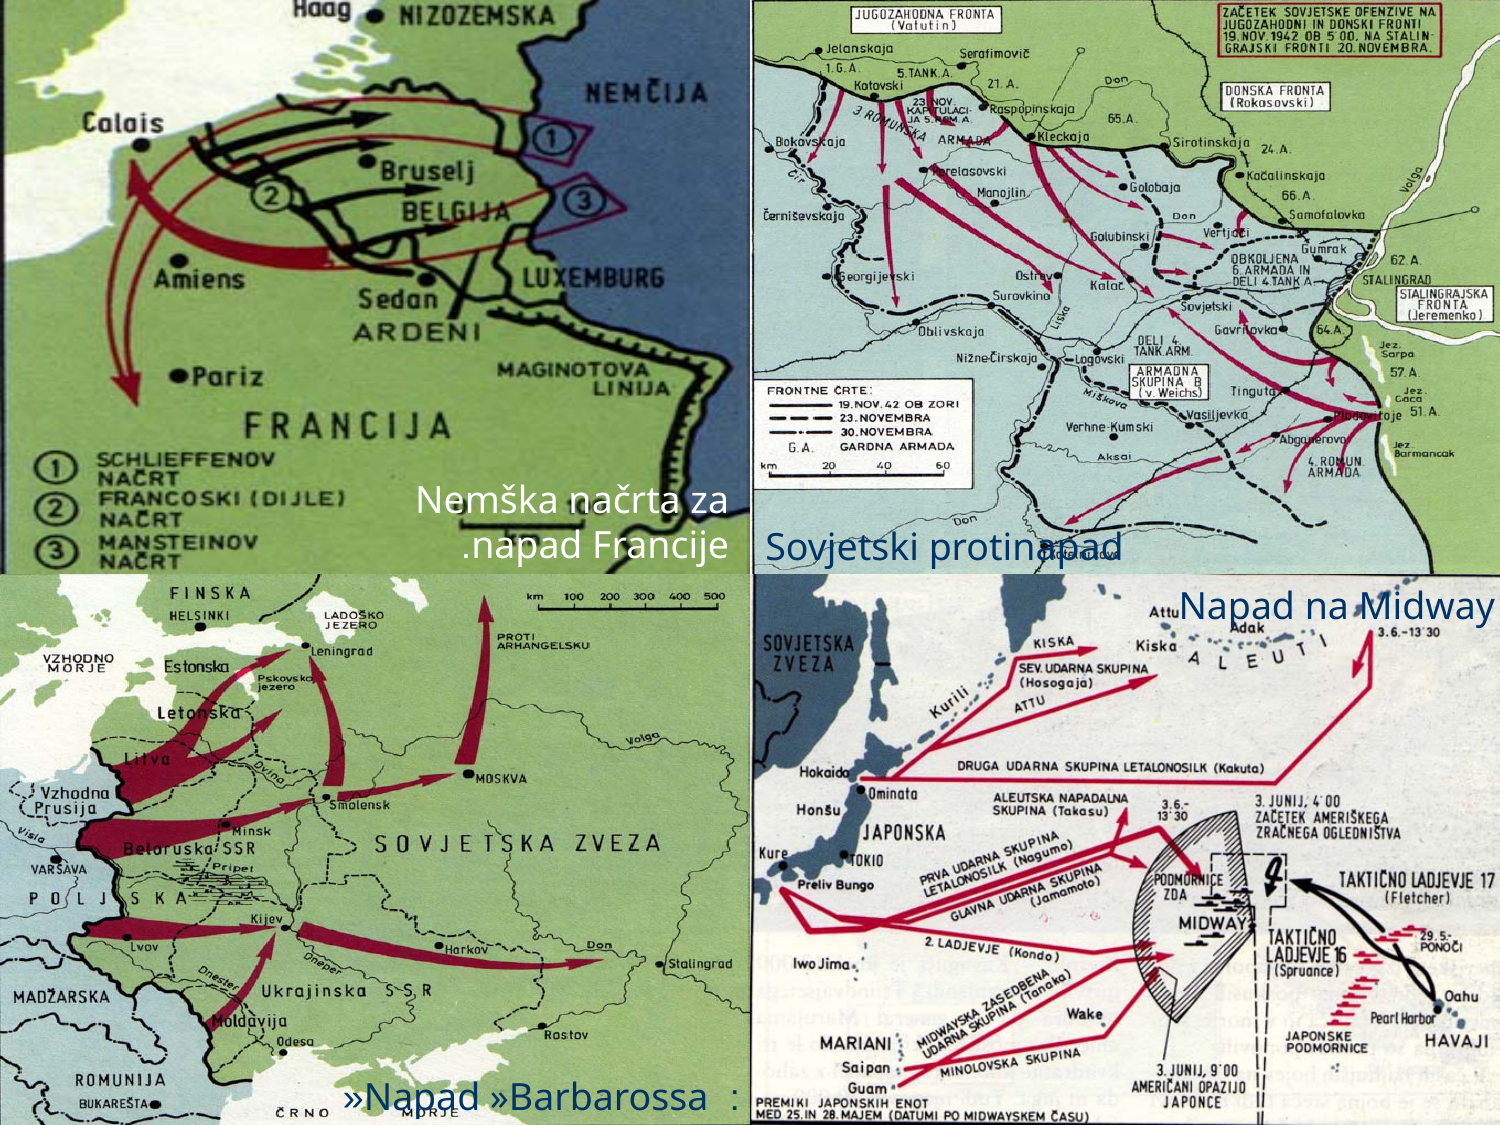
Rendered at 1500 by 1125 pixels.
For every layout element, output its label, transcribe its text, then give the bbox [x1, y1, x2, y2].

text_box : Napad »Barbarossa« [317, 1064, 750, 1125]
text_box Napad na Midway [1152, 574, 1500, 635]
text_box Nemška načrta za napad Francije. [372, 468, 745, 573]
text_box Sovjetski protinapad [739, 515, 1139, 576]
picture [0, 0, 1500, 1125]
